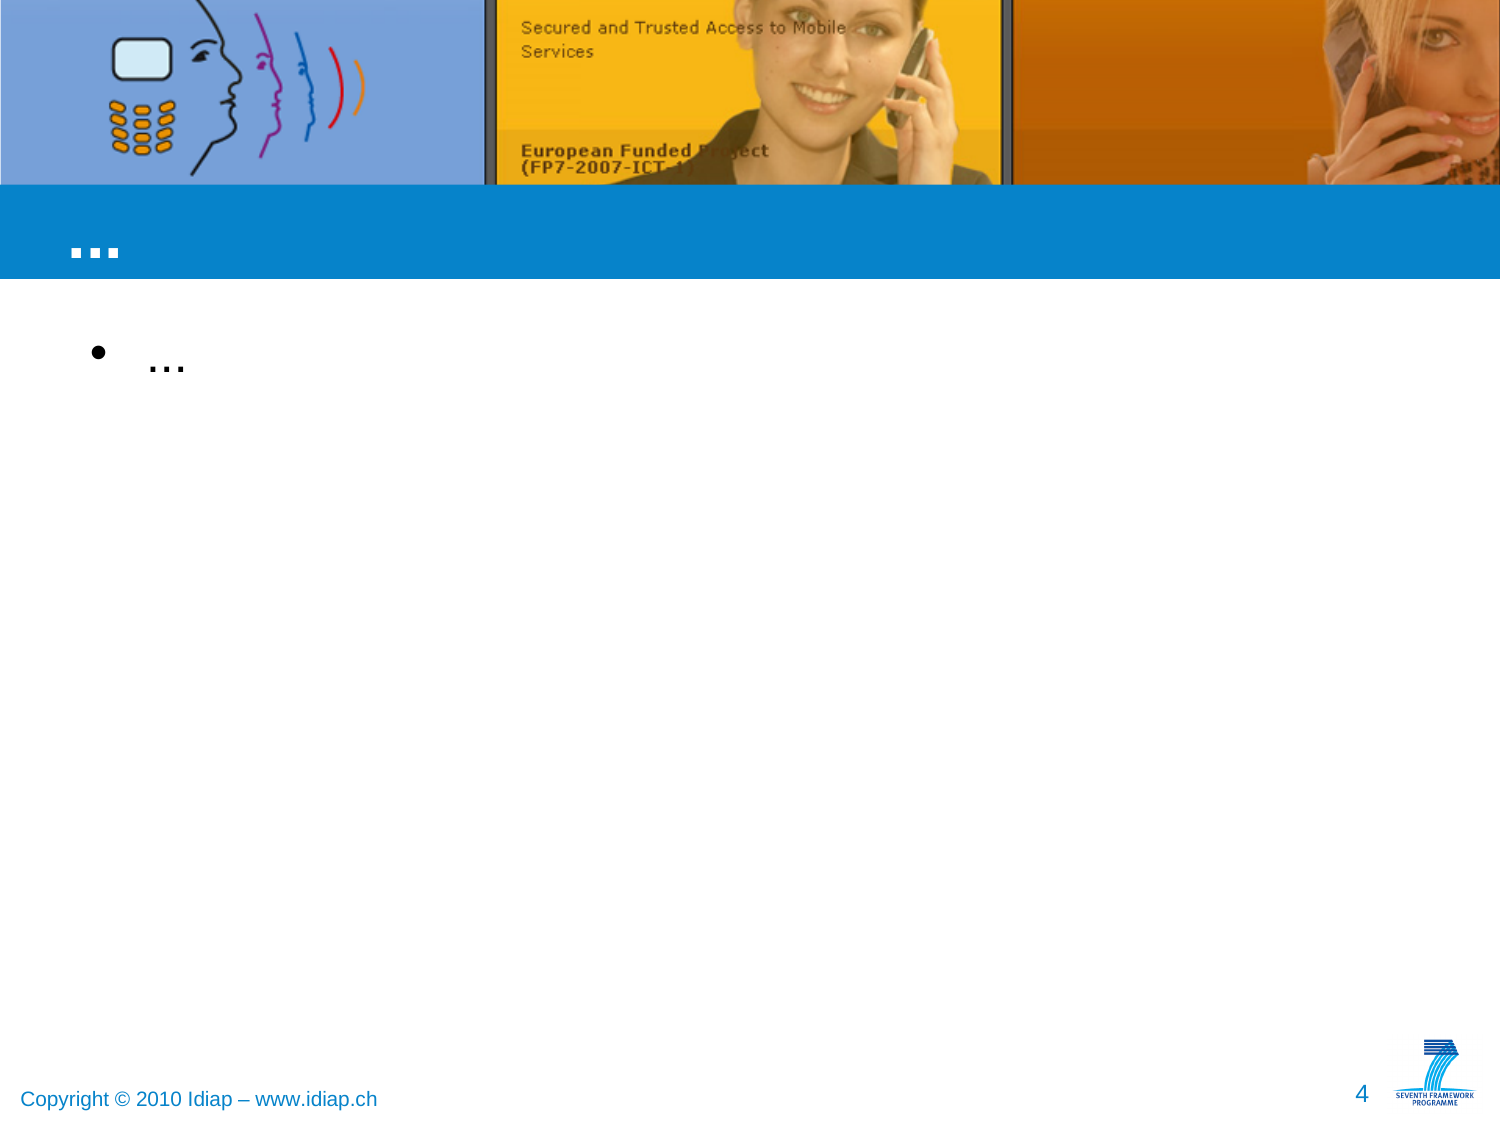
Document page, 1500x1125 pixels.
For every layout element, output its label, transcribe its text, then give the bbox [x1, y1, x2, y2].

picture [0, 0, 1500, 184]
list ... [75, 314, 1447, 1024]
picture [1387, 1034, 1483, 1114]
title ... [53, 184, 1437, 280]
